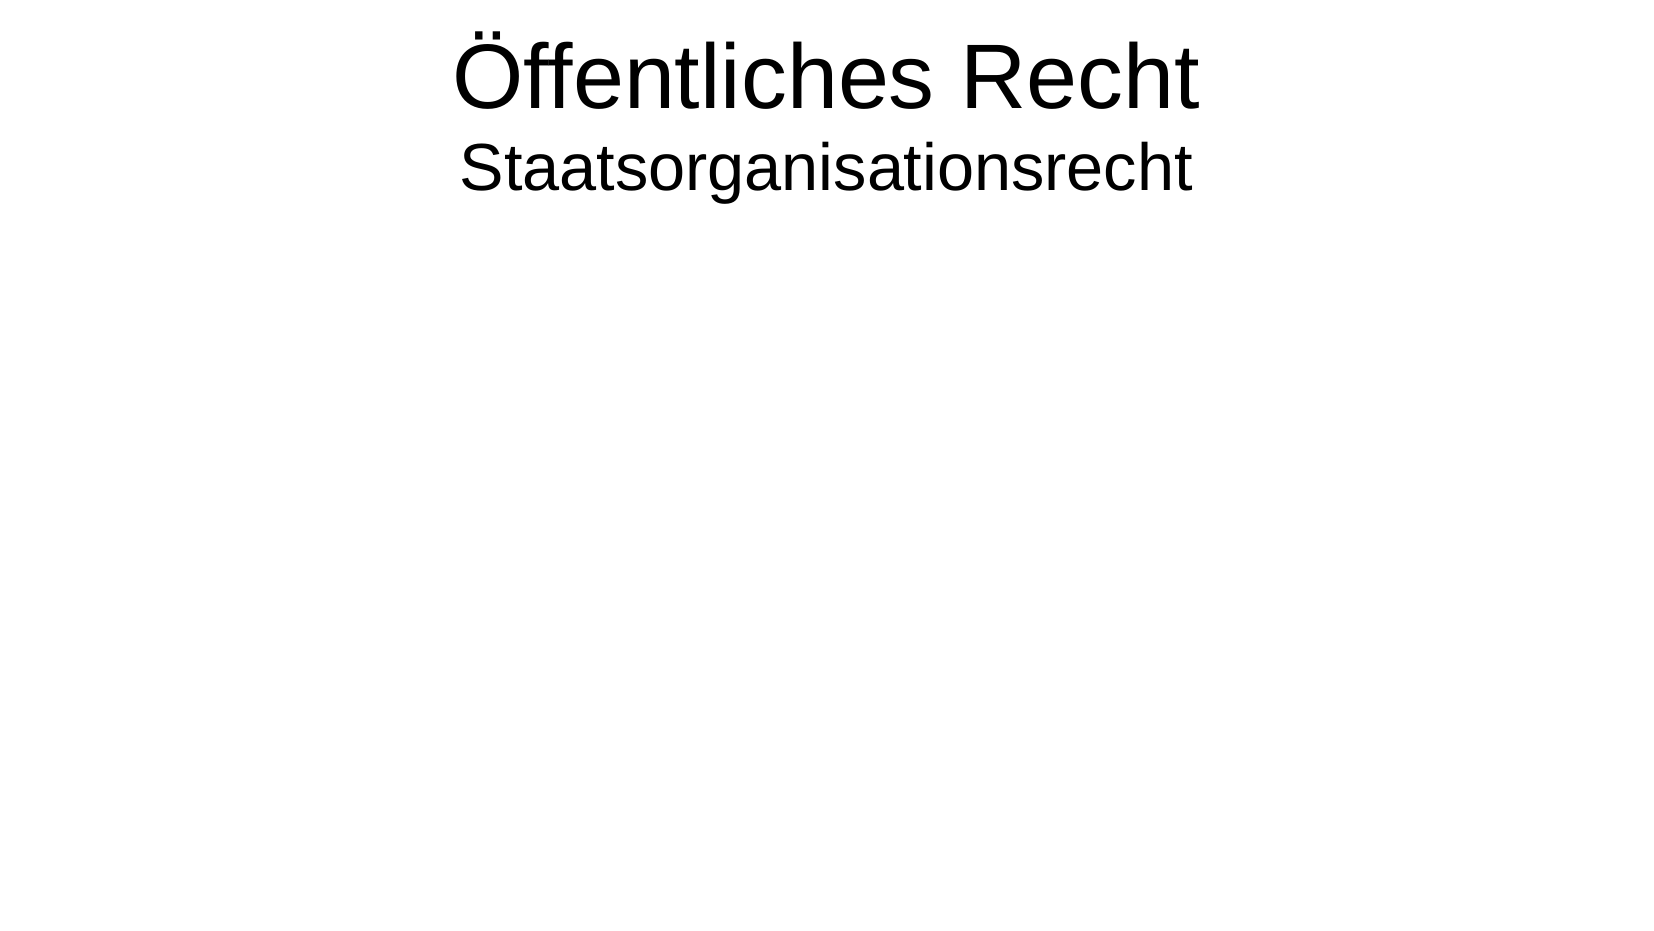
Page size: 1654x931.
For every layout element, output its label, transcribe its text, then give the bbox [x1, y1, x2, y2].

title Öffentliches Recht [82, 23, 1571, 129]
list Staatsorganisationsrecht [82, 129, 1571, 213]
